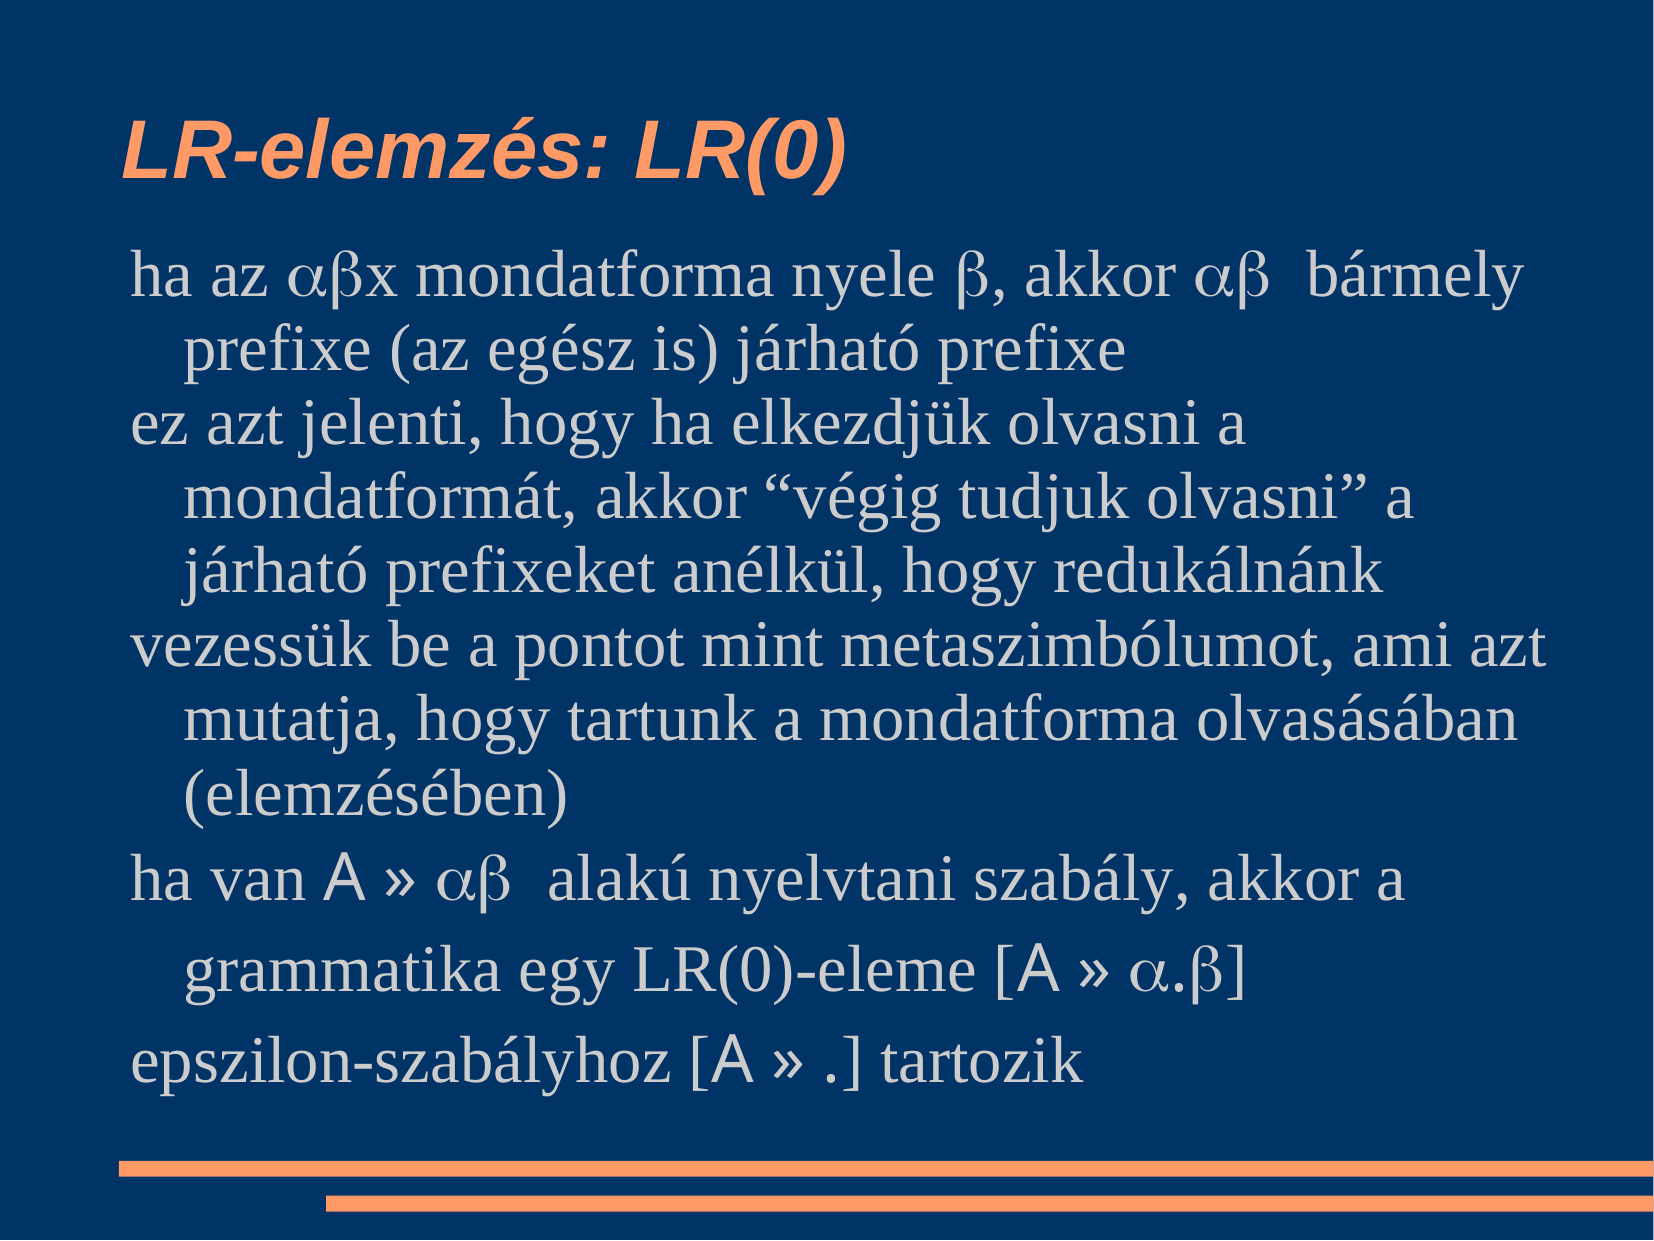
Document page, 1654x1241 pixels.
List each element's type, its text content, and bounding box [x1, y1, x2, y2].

title LR-elemzés: LR(0) [121, 46, 1534, 184]
subtitle ha az abx mondatforma nyele b, akkor ab bármely prefixe (az egész is) járható prefixe ez azt jelenti, hogy ha elkezdjük olvasni a mondatformát, akkor “végig tudjuk olvasni” a járható prefixeket anélkül, hogy redukálnánk vezessük be a pontot mint metaszimbólumot, ami azt mutatja, hogy tartunk a mondatforma olvasásában (elemzésében) ha van A » ab alakú nyelvtani szabály, akkor a grammatika egy LR(0)-eleme [A » a.b] epszilon-szabályhoz [A » .] tartozik [112, 184, 1552, 1155]
